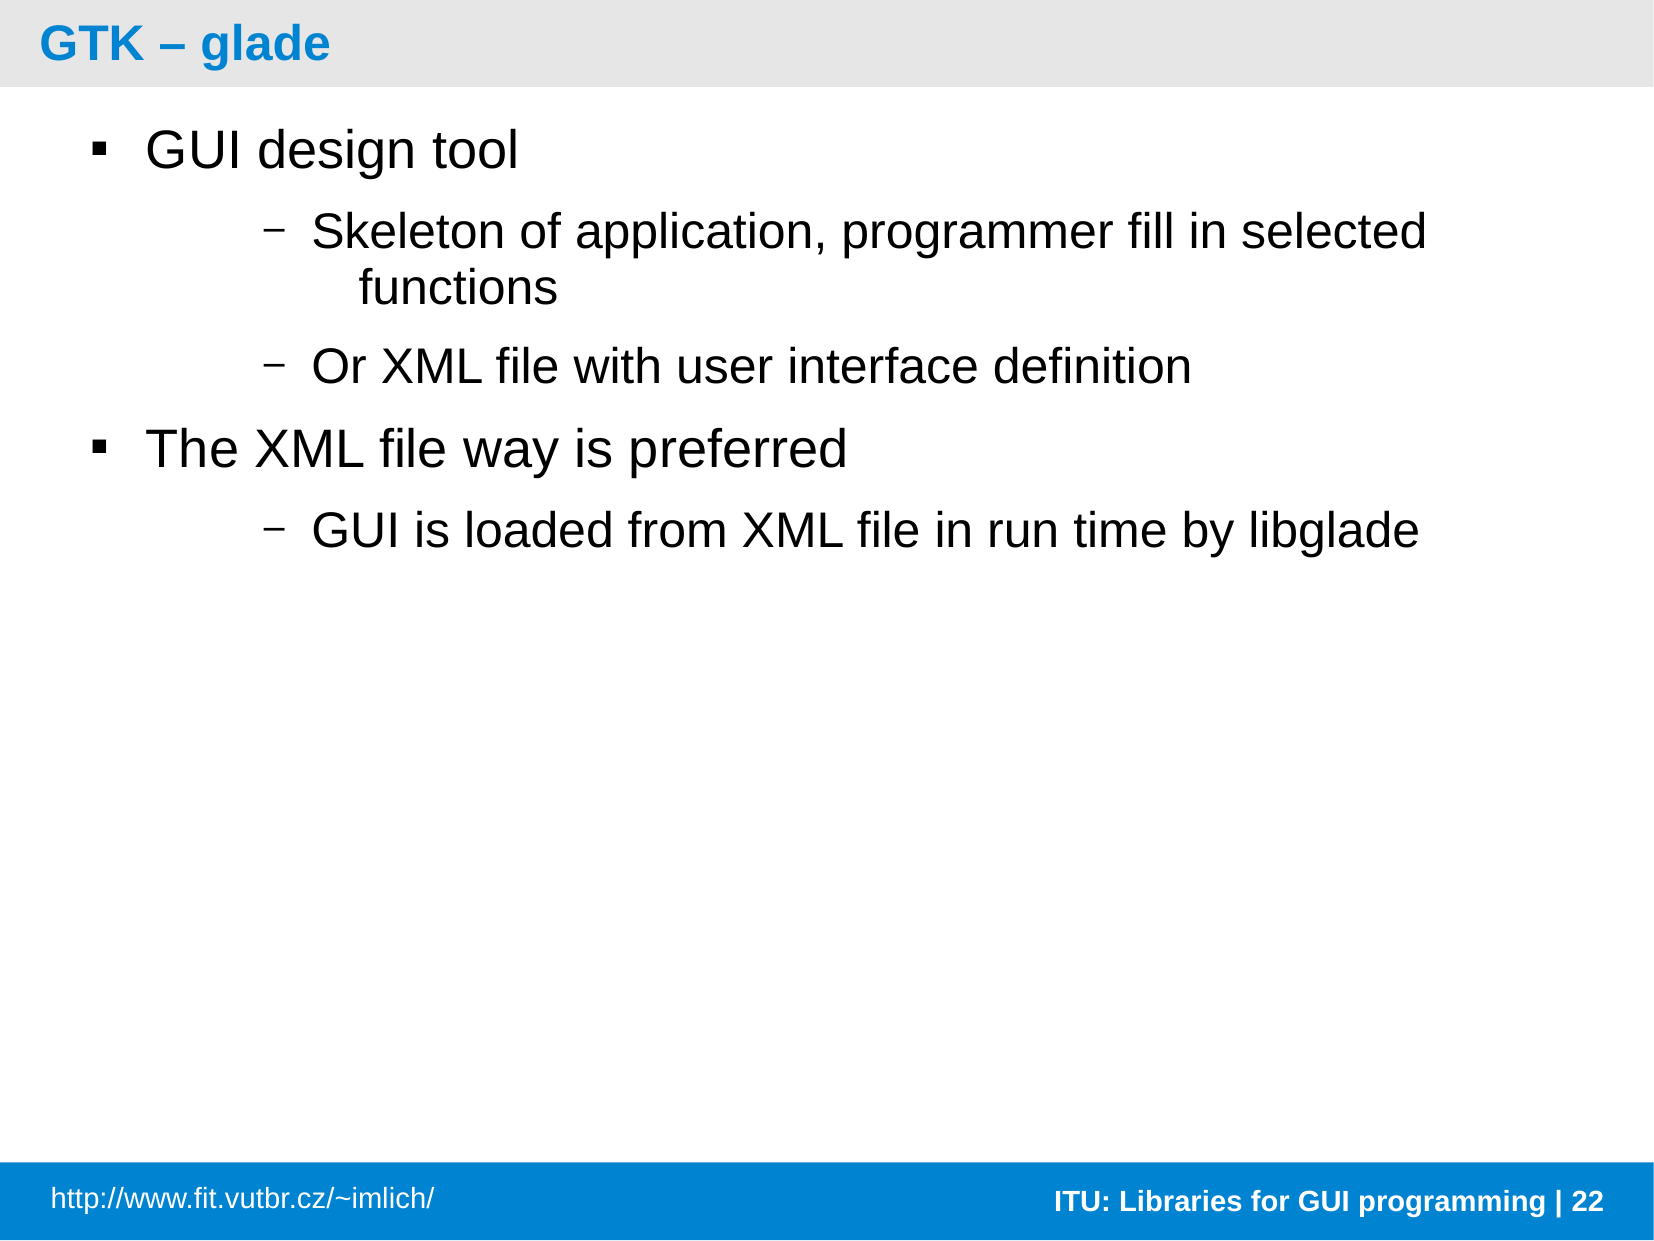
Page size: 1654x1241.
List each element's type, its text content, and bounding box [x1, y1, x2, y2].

title GTK – glade [39, 11, 1615, 76]
list GUI design tool Skeleton of application, programmer fill in selected functions Or XML file with user interface definition The XML file way is preferred GUI is loaded from XML file in run time by libglade [75, 119, 1564, 1111]
